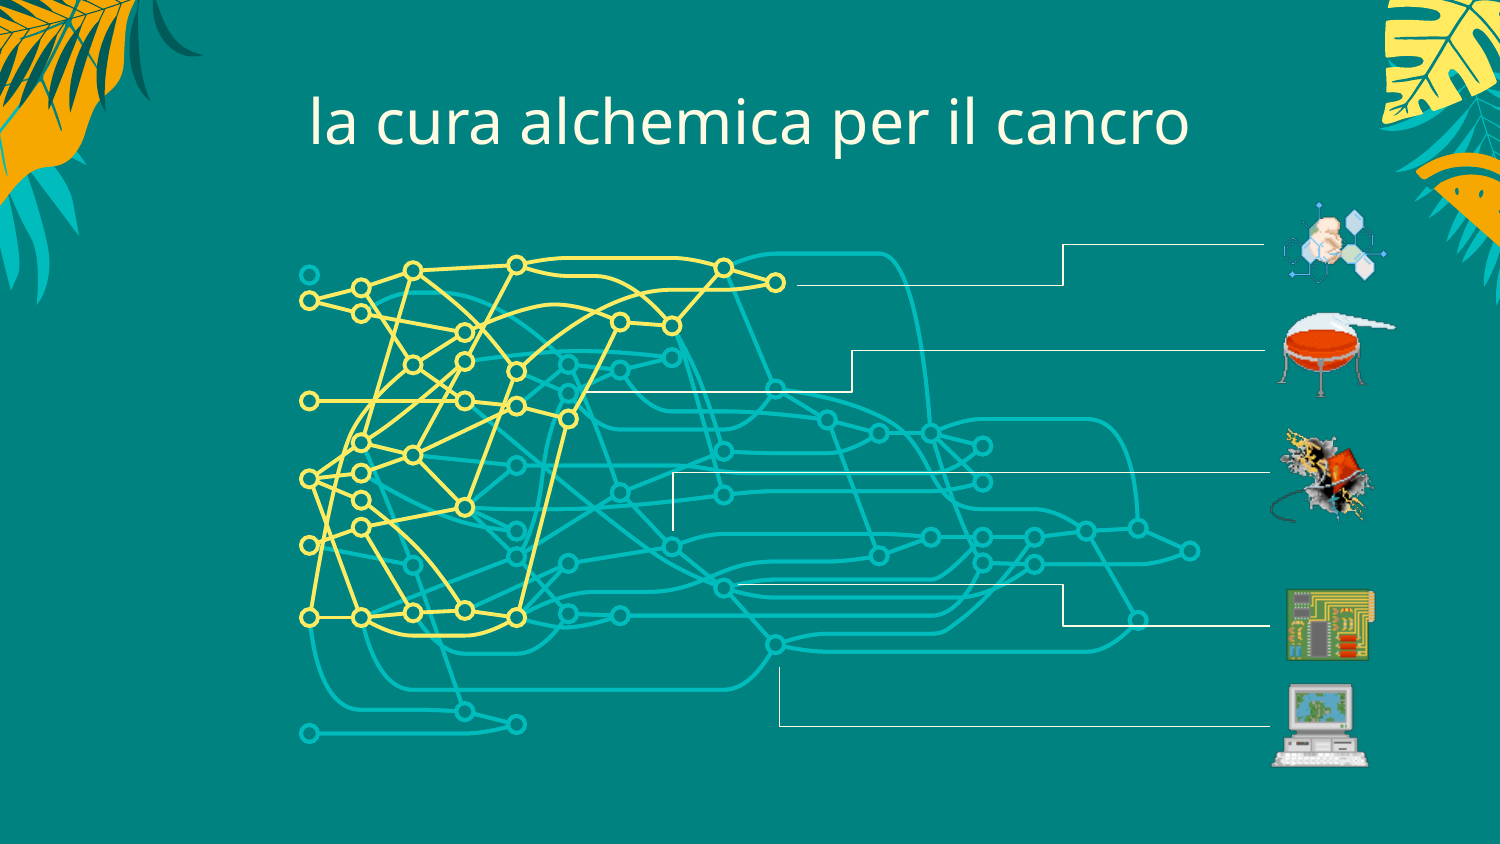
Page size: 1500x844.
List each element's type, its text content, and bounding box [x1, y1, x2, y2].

title la cura alchemica per il cancro [118, 72, 1382, 167]
picture [298, 251, 1201, 745]
picture [1241, 297, 1414, 404]
picture [1240, 572, 1413, 780]
picture [1246, 425, 1418, 532]
picture [1251, 189, 1424, 296]
